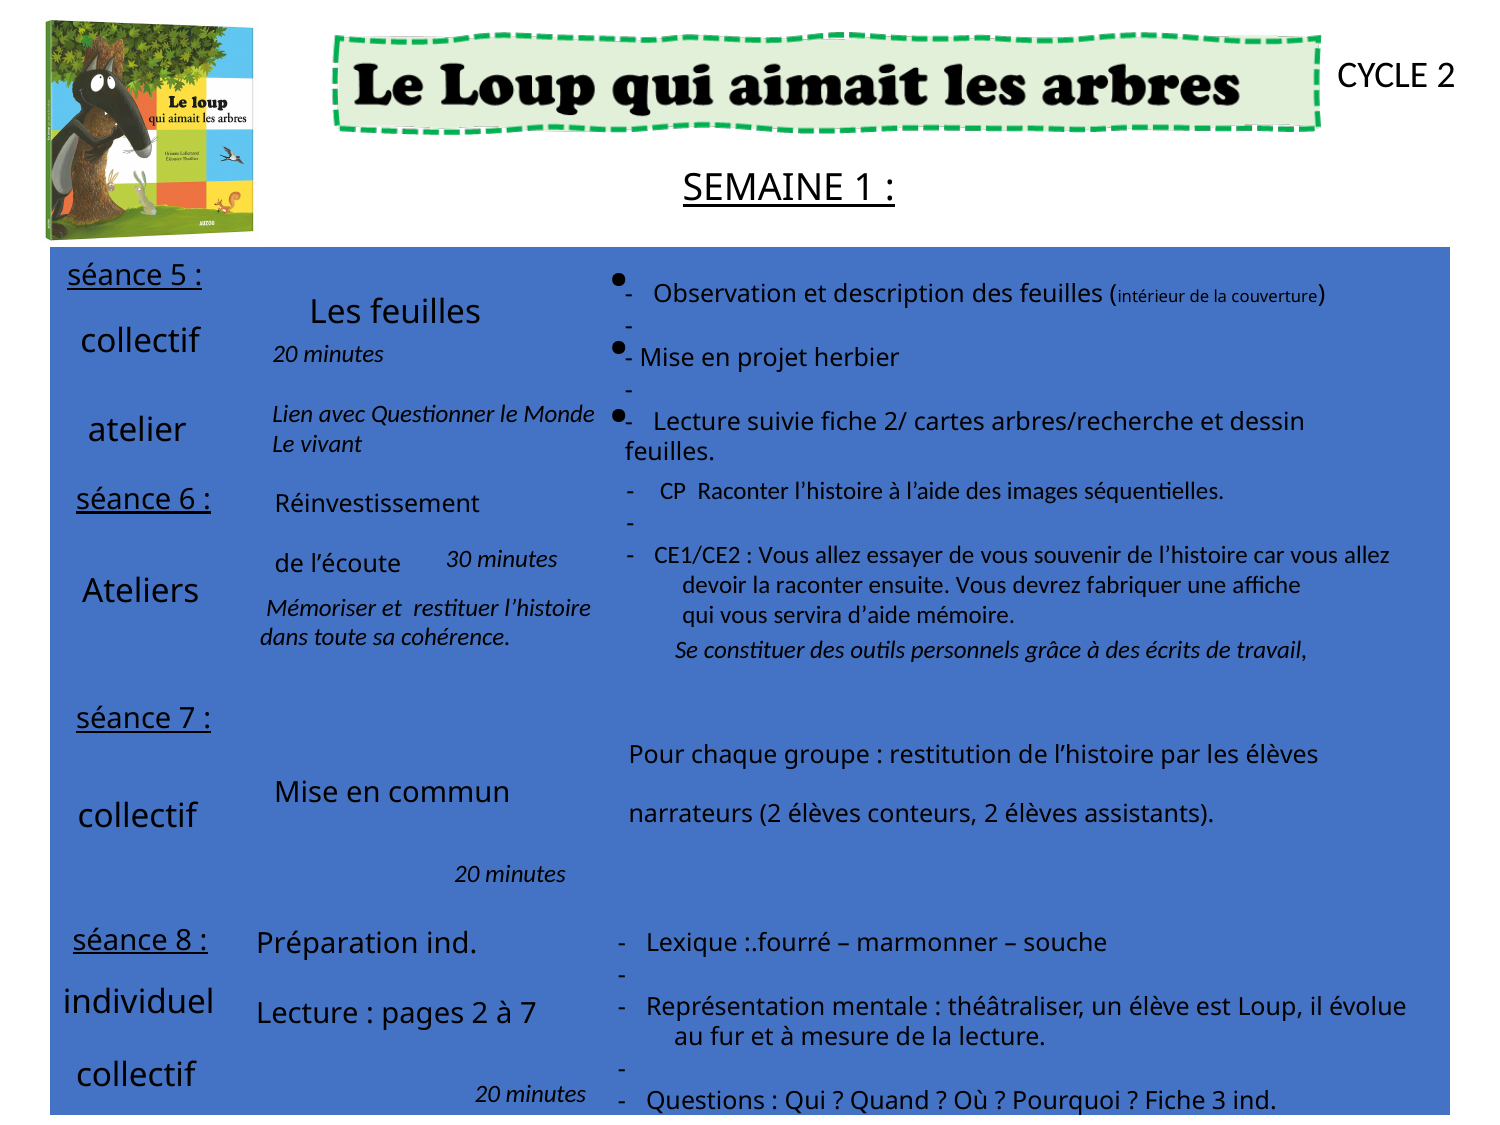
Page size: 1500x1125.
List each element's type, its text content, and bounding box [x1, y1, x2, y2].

text_box Réinvestissement de l’écoute [259, 481, 495, 583]
text_box 20 minutes [460, 1070, 602, 1115]
text_box séance 8 : [57, 913, 223, 963]
table_cell [248, 658, 610, 681]
text_box CYCLE 2 [1322, 42, 1471, 102]
text_box atelier [73, 400, 202, 455]
text_box 30 minutes [431, 536, 573, 581]
table_cell [248, 464, 610, 583]
table_header [610, 247, 1450, 464]
picture [316, 27, 1322, 156]
text_box séance 6 : [61, 472, 226, 523]
table_header [248, 247, 610, 464]
table_cell [50, 464, 248, 681]
text_box Les feuilles [294, 283, 497, 330]
table_cell [50, 898, 248, 1115]
text_box SEMAINE 1 : [668, 156, 910, 216]
table_cell [248, 1037, 603, 1115]
text_box collectif [65, 312, 215, 367]
text_box 20 minutes Lien avec Questionner le Monde Le vivant [257, 330, 611, 465]
text_box séance 7 : [61, 692, 226, 742]
text_box 20 minutes [439, 850, 581, 895]
text_box séance 5 : [52, 249, 218, 299]
text_box Se constituer des outils personnels grâce à des écrits de travail, [660, 626, 1410, 671]
table_cell [610, 464, 1450, 681]
table_cell [248, 681, 610, 898]
text_box Mémoriser et restituer l’histoire dans toute sa cohérence. [245, 583, 633, 658]
text_box Préparation ind. Lecture : pages 2 à 7 [241, 917, 629, 1037]
text_box Lexique :.fourré – marmonner – souche Représentation mentale : théâtraliser, un élève est Loup, il évolue au fur et à mesure de la lecture. Questions : Qui ? Quand ? Où ? Pourquoi ? Fiche 3 ind. [603, 919, 1452, 1122]
text_box Pour chaque groupe : restitution de l’histoire par les élèves narrateurs (2 élèves conteurs, 2 élèves assistants). [614, 731, 1439, 836]
text_box Ateliers [67, 562, 215, 657]
text_box collectif [63, 787, 213, 842]
text_box Observation et description des feuilles (intérieur de la couverture) - Mise en projet herbier Lecture suivie fiche 2/ cartes arbres/recherche et dessin feuilles. [610, 270, 1397, 473]
text_box individuel [48, 973, 230, 1028]
table_cell [610, 681, 1450, 898]
picture [40, 15, 258, 244]
text_box Mise en commun [259, 766, 666, 816]
table_cell [248, 898, 610, 917]
table_header [50, 247, 248, 464]
text_box collectif [61, 1046, 211, 1101]
table_cell [610, 898, 1450, 919]
text_box CP Raconter l’histoire à l’aide des images séquentielles. CE1/CE2 : Vous allez essayer de vous souvenir de l’histoire car vous allez devoir la raconter ensuite. Vous devrez fabriquer une affiche qui vous servira d’aide mémoire. [611, 467, 1441, 666]
table_cell [50, 681, 248, 898]
